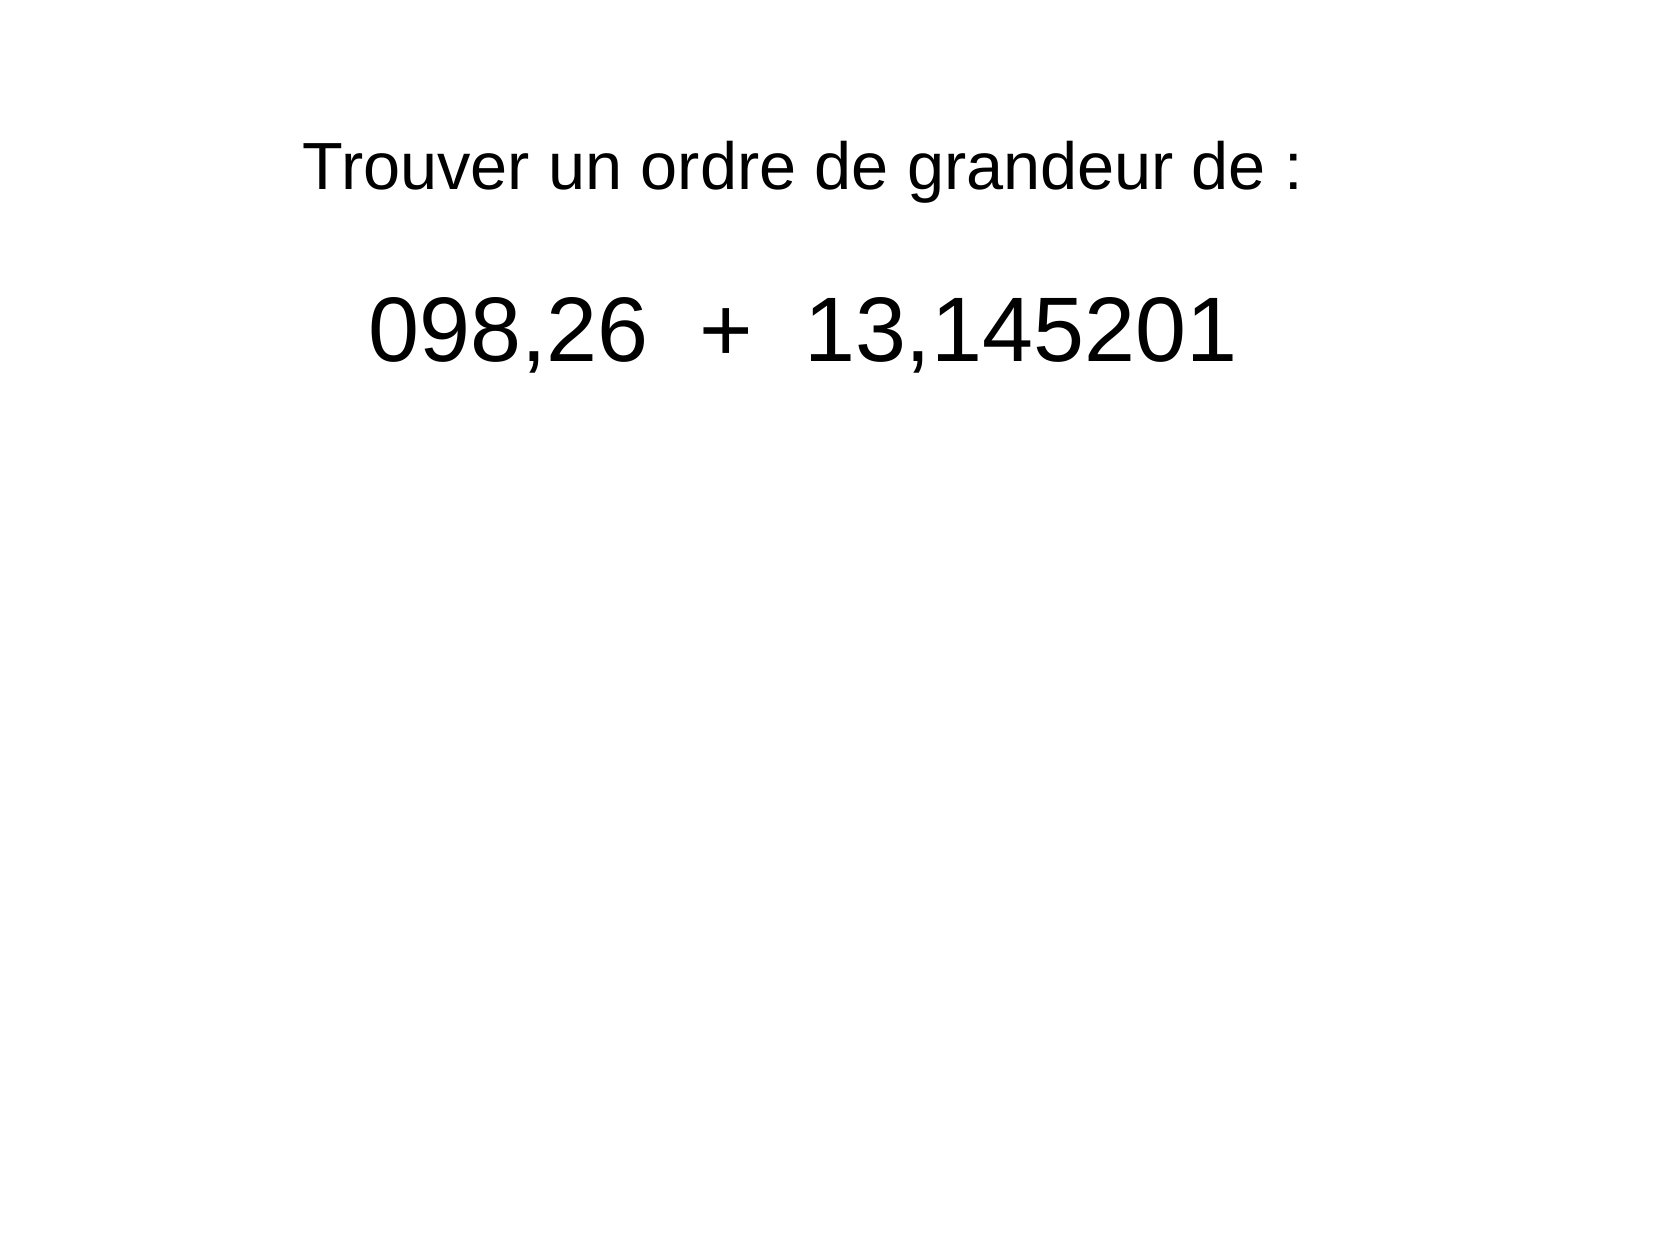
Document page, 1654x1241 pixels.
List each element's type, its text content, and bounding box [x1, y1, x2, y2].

subtitle Trouver un ordre de grandeur de : 098,26 + 13,145201 [59, 72, 1548, 438]
